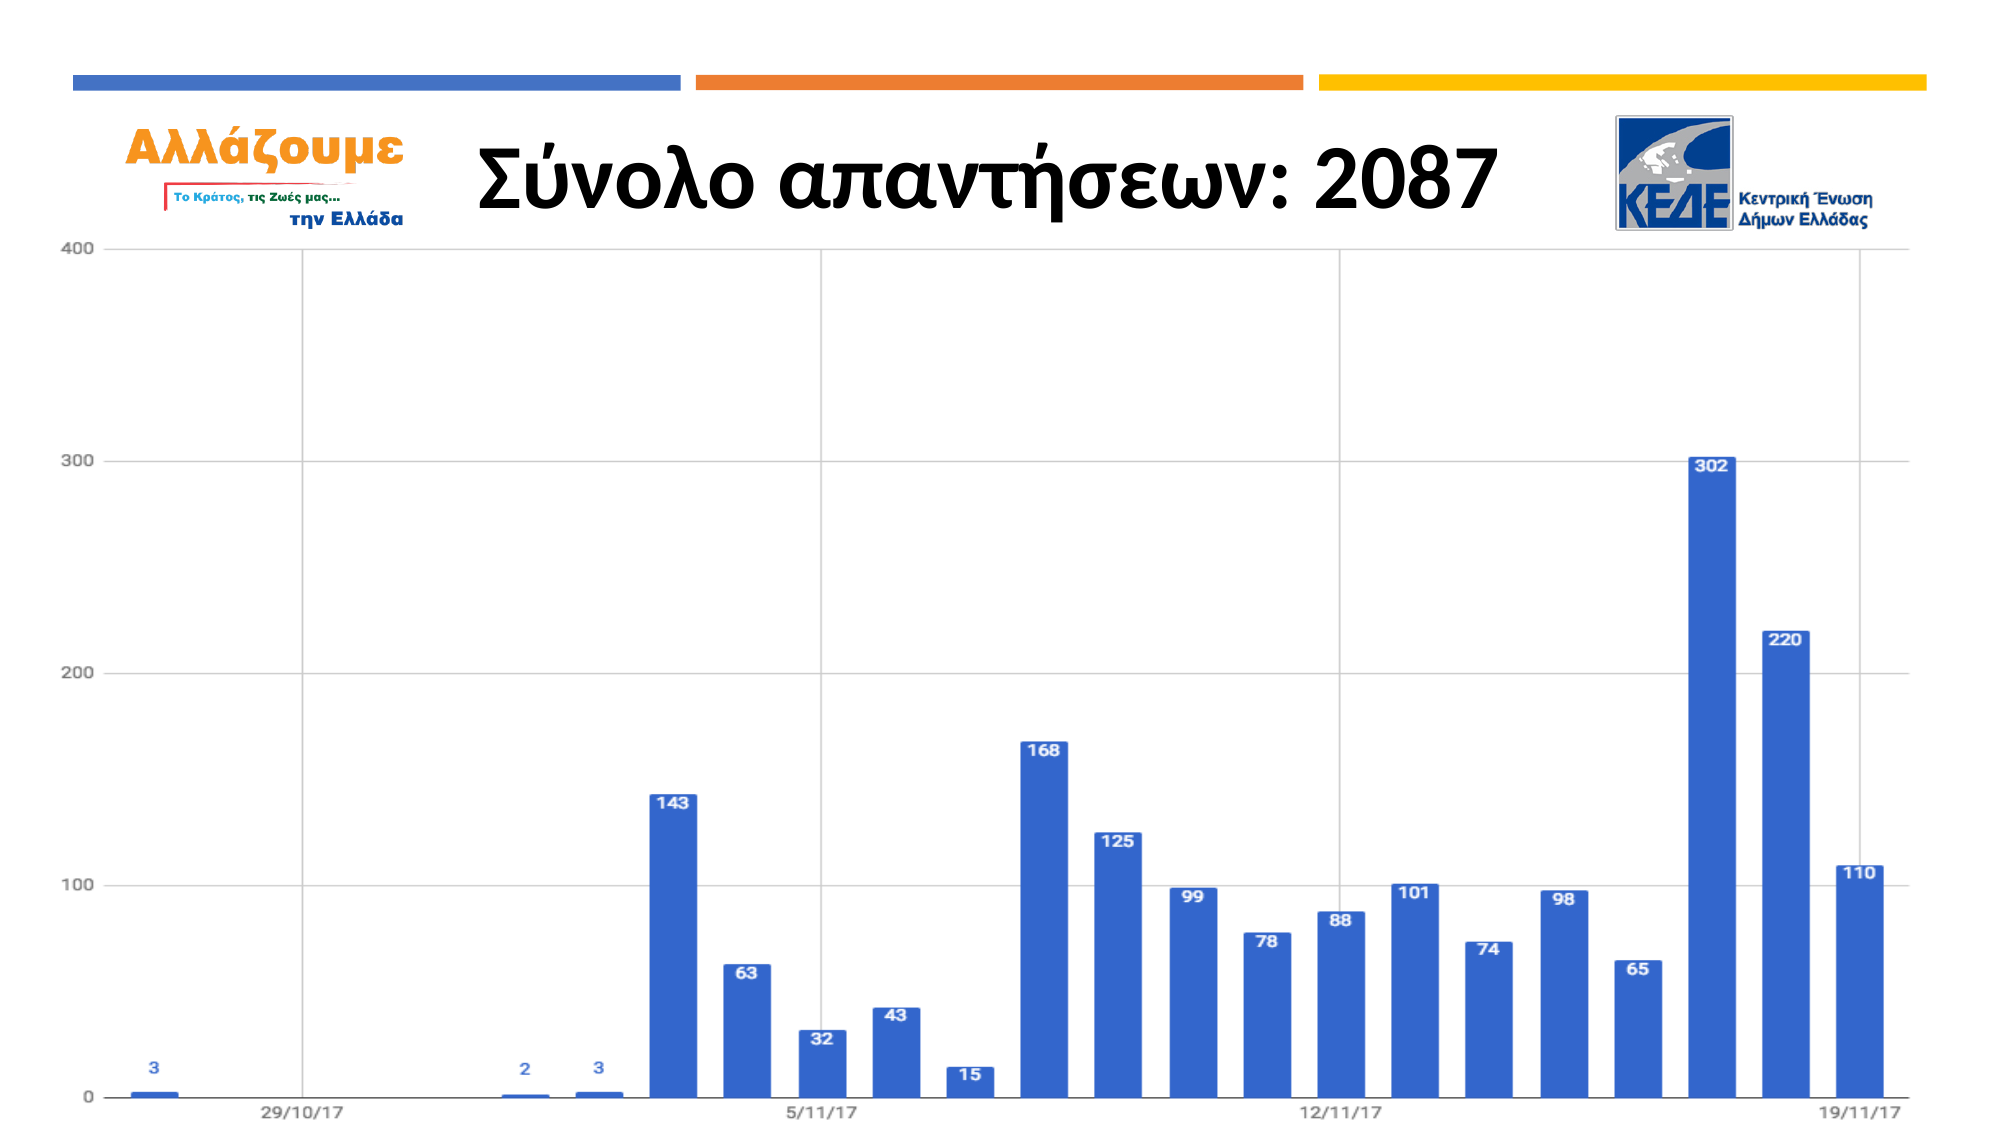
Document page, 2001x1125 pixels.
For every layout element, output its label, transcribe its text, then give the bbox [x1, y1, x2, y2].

text_box Σύνολο απαντήσεων: 2087 [445, 64, 1534, 235]
picture [0, 108, 1971, 1125]
